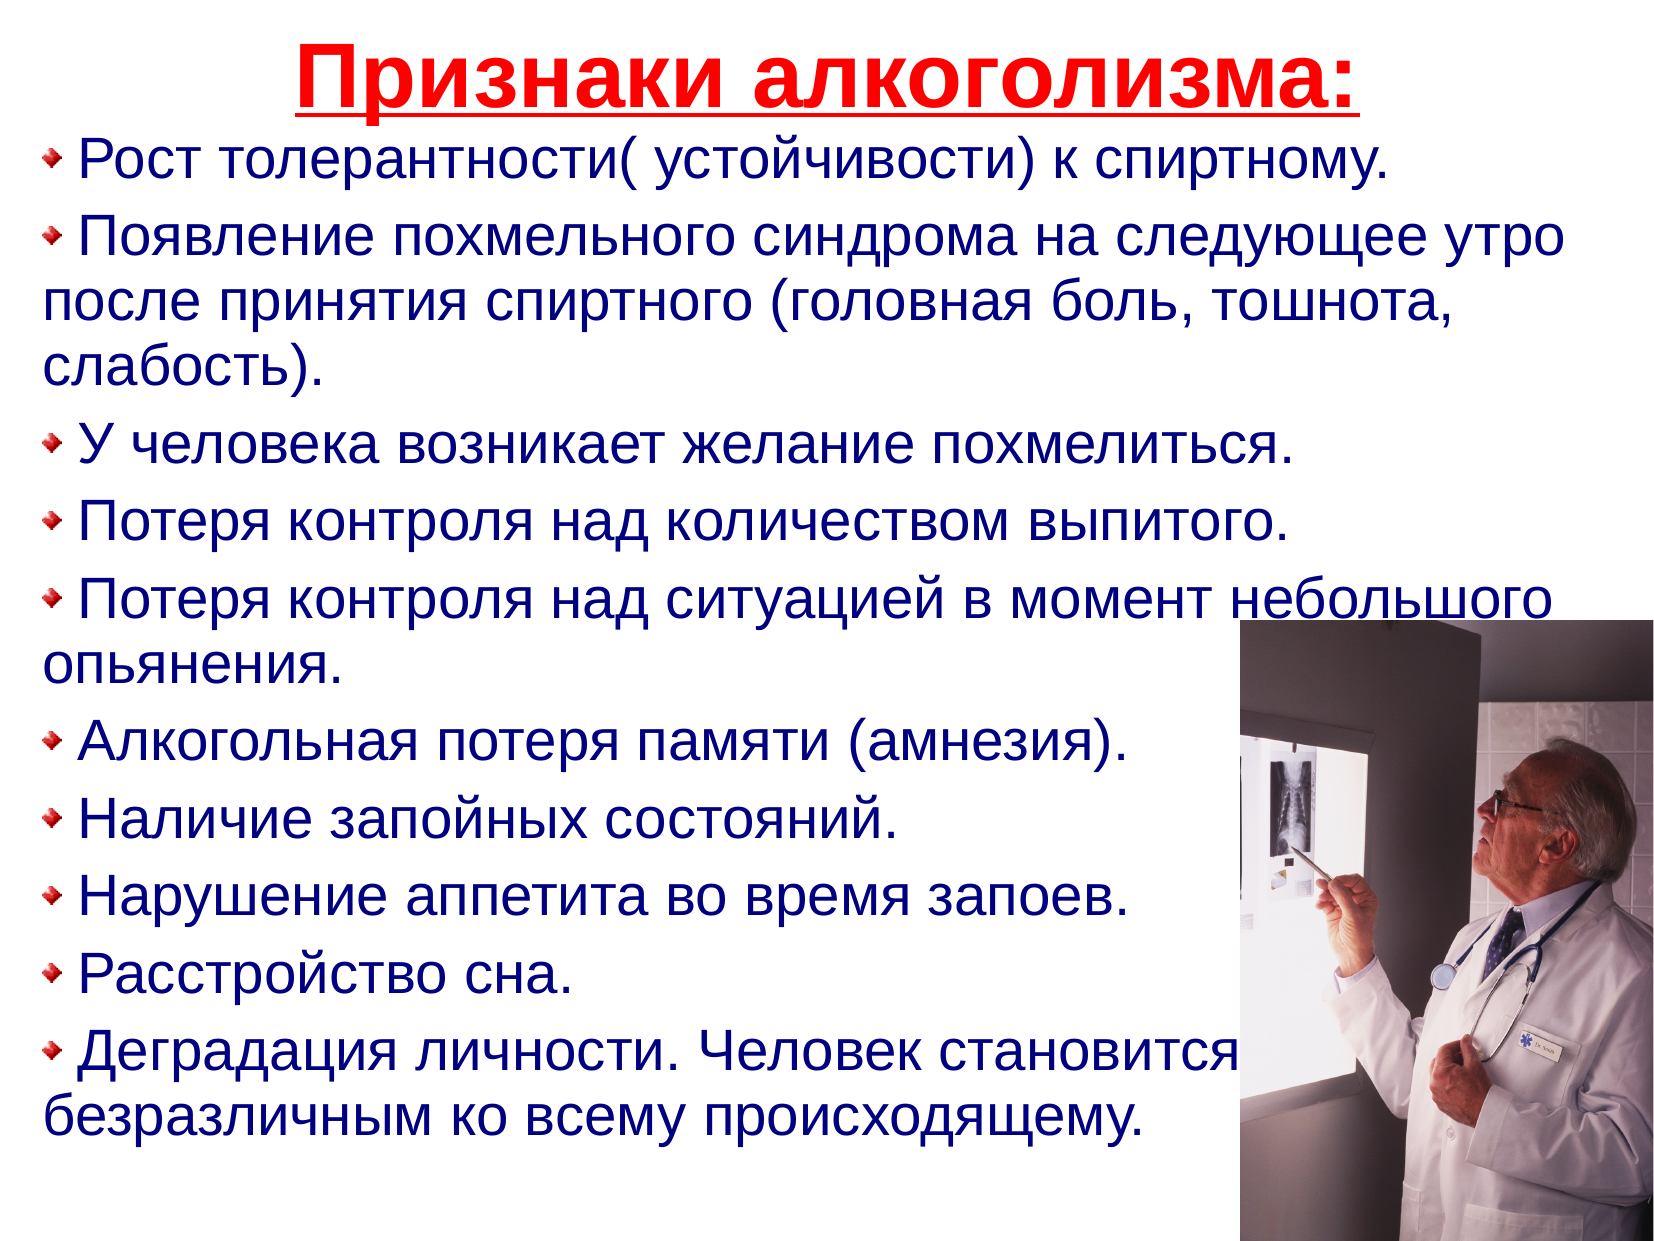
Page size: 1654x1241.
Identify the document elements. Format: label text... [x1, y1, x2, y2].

title Признаки алкоголизма: [29, 0, 1626, 152]
text_box [1240, 620, 1654, 1241]
list Рост толерантности( устойчивости) к спиртному. Появление похмельного синдрома на следующее утро после принятия спиртного (головная боль, тошнота, слабость). У человека возникает желание похмелиться. Потеря контроля над количеством выпитого. Потеря контроля над ситуацией в момент небольшого опьянения. Алкогольная потеря памяти (амнезия). Наличие запойных состояний. Нарушение аппетита во время запоев. Расстройство сна. Деградация личности. Человек становится безразличным ко всему происходящему. [27, 118, 1595, 1241]
